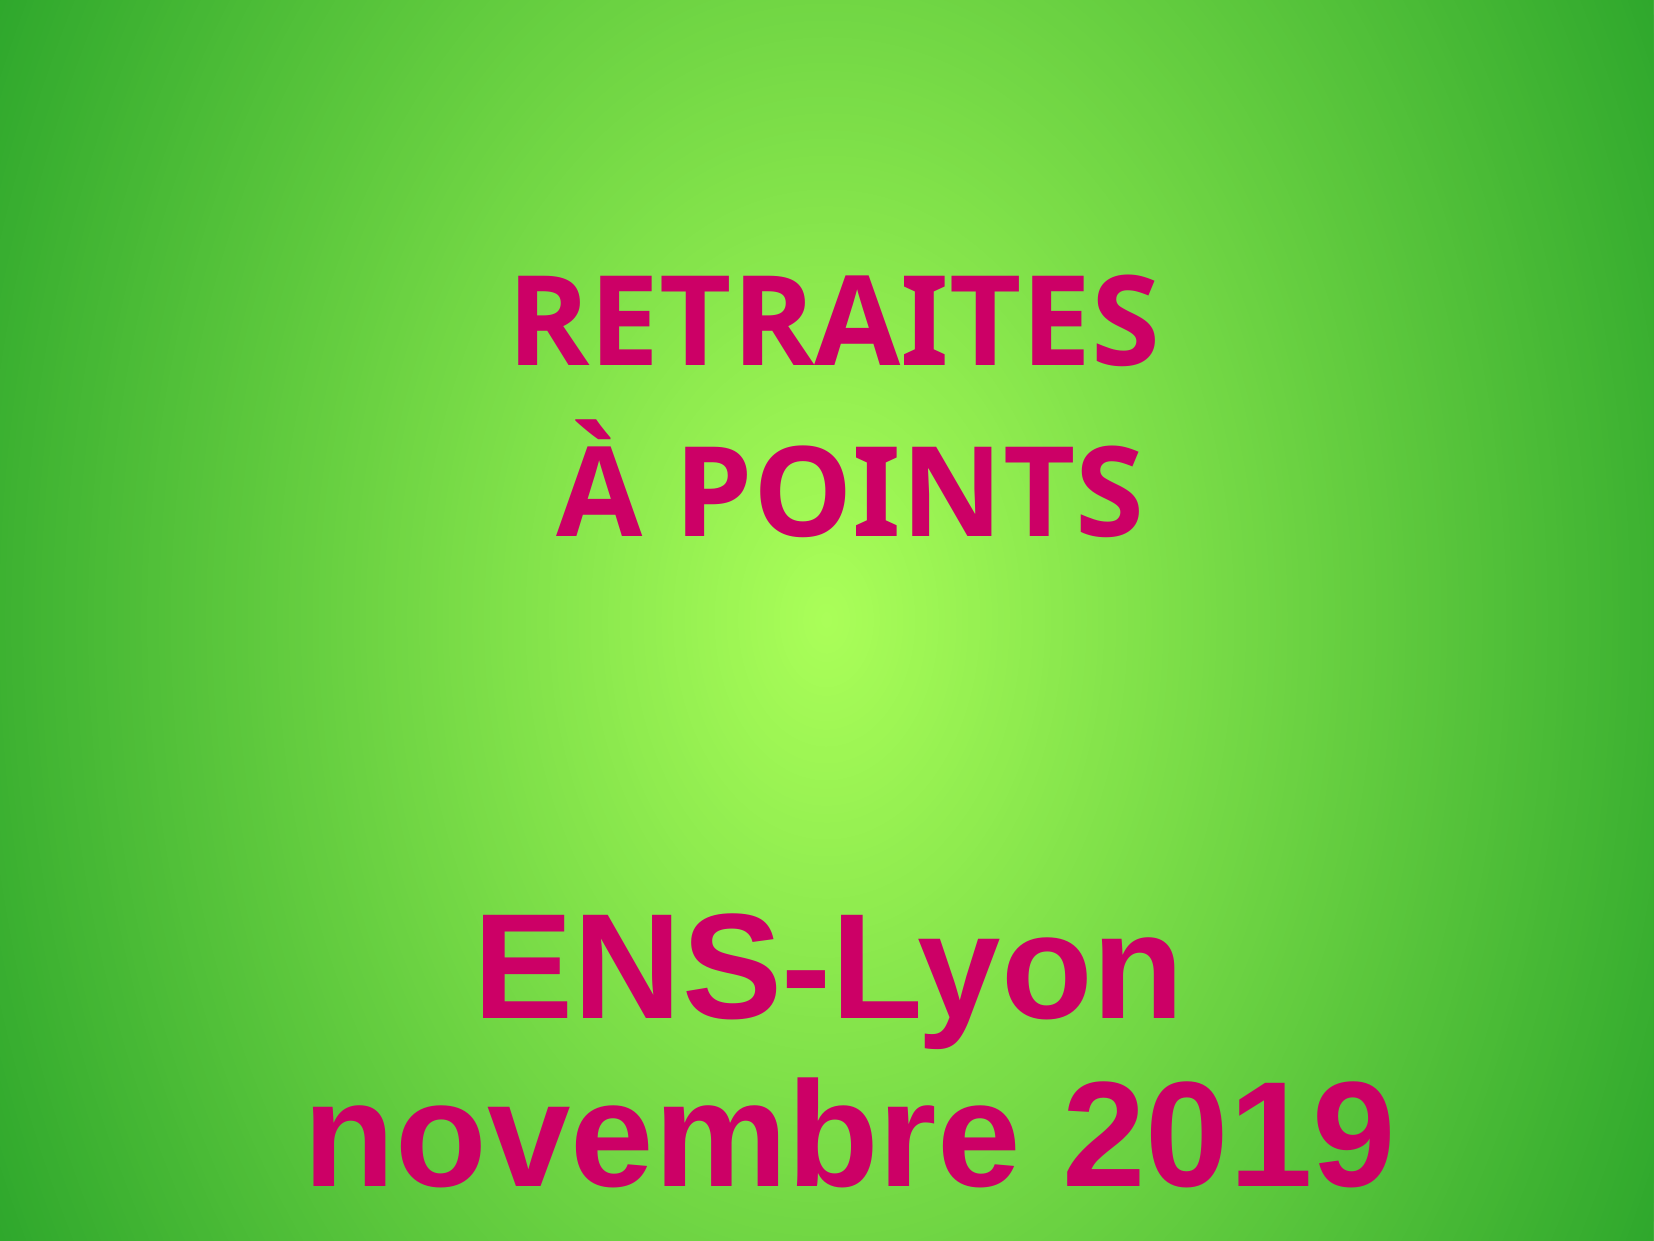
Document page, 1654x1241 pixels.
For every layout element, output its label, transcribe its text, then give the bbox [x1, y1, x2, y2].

text_box RETRAITES À POINTS ENS-Lyon novembre 2019 [153, 224, 1548, 1132]
